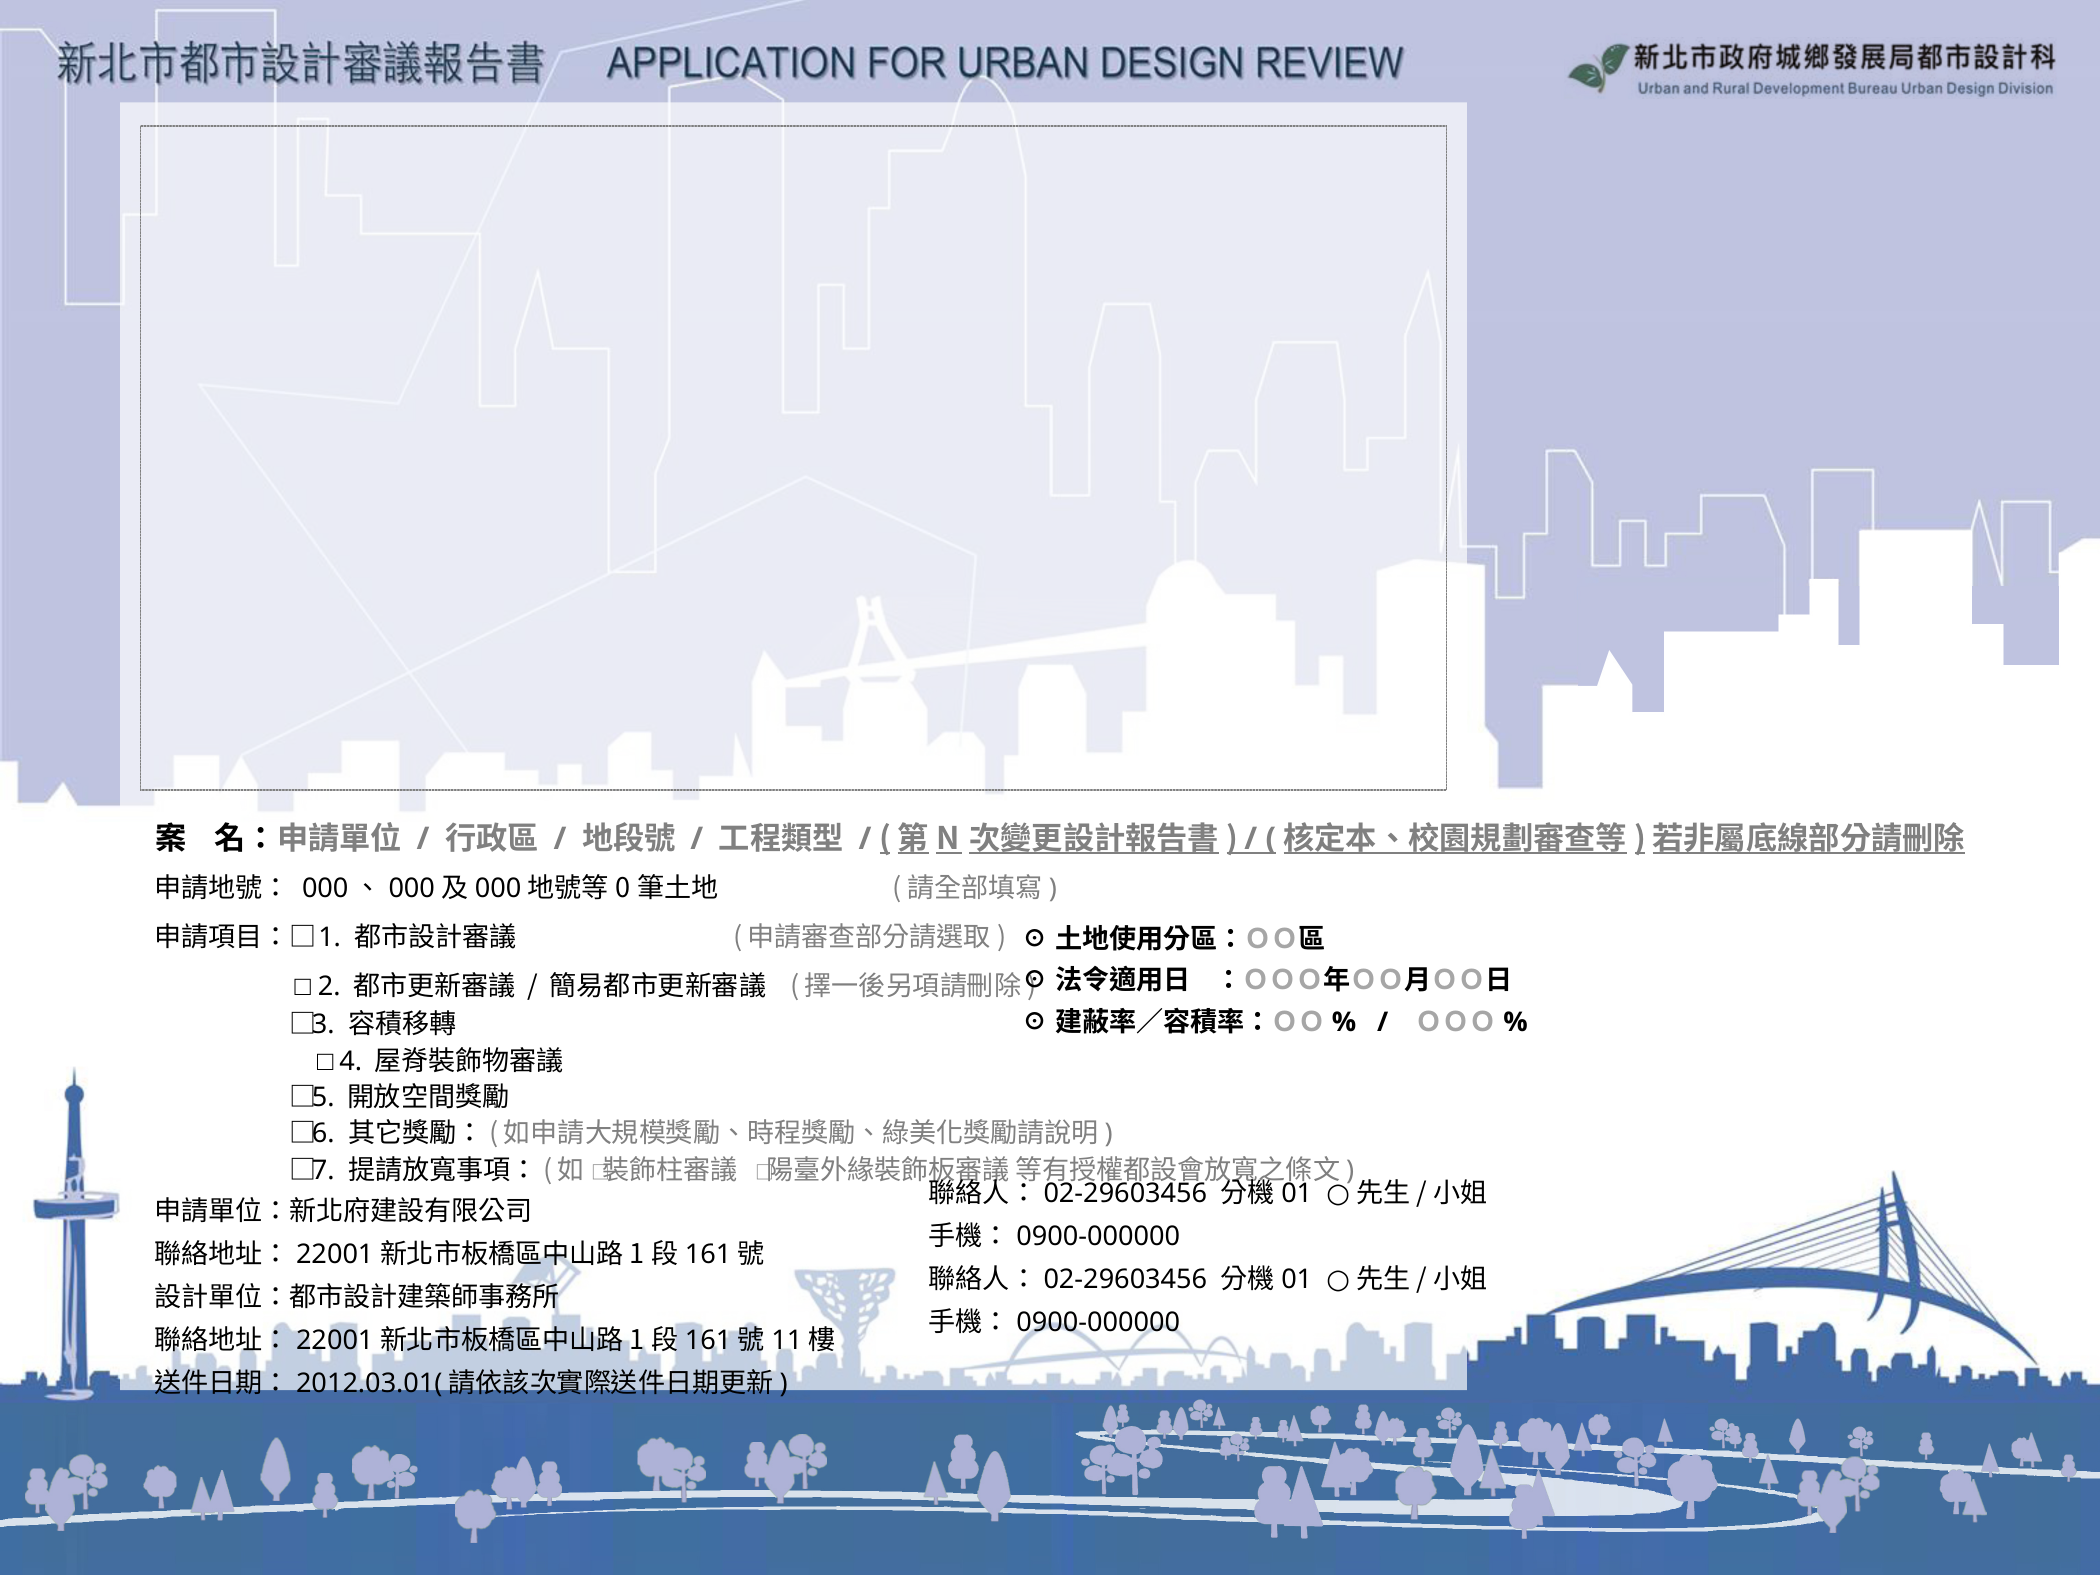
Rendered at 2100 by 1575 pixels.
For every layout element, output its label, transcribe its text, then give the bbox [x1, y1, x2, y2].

text_box ☉土地使用分區：ＯＯ區 ☉法令適用日 ：ＯＯＯ年ＯＯ月ＯＯ日 ☉建蔽率／容積率：ＯＯ% / ＯＯＯ% [1007, 920, 1543, 1045]
text_box 聯絡人：02-29603456 分機01 ○先生/小姐 手機：0900-000000 聯絡人：02-29603456 分機01 ○先生/小姐 手機：0900-000000 [913, 1174, 1523, 1345]
text_box [120, 102, 1467, 1391]
picture [0, 0, 2100, 1575]
text_box 申請地號： 000、000及000地號等0筆土地 (請全部填寫) 申請項目：□ 1. 都市設計審議 (申請審查部分請選取) □ 2. 都市更新審議 / 簡易都市更新審議 (擇一後另項請刪除) □ 3. 容積移轉 □ 4. 屋脊裝飾物審議 □ 5. 開放空間獎勵 □ 6. 其它獎勵：(如申請大規模獎勵、時程獎勵、綠美化獎勵請說明) □ 7. 提請放寬事項：(如 □裝飾柱審議 □陽臺外緣裝飾板審議 等有授權都設會放寬之條文) 申請單位：新北府建設有限公司 聯絡地址：22001新北市板橋區中山路1段161號 設計單位：都市設計建築師事務所 聯絡地址：22001新北市板橋區中山路1段161號11樓 送件日期：2012.03.01(請依該次實際送件日期更新) [139, 834, 1617, 1406]
text_box 案 名：申請單位 / 行政區 / 地段號 / 工程類型 / (第N次變更設計報告書) / (核定本、校園規劃審查等)若非屬底線部分請刪除 [140, 810, 2007, 921]
